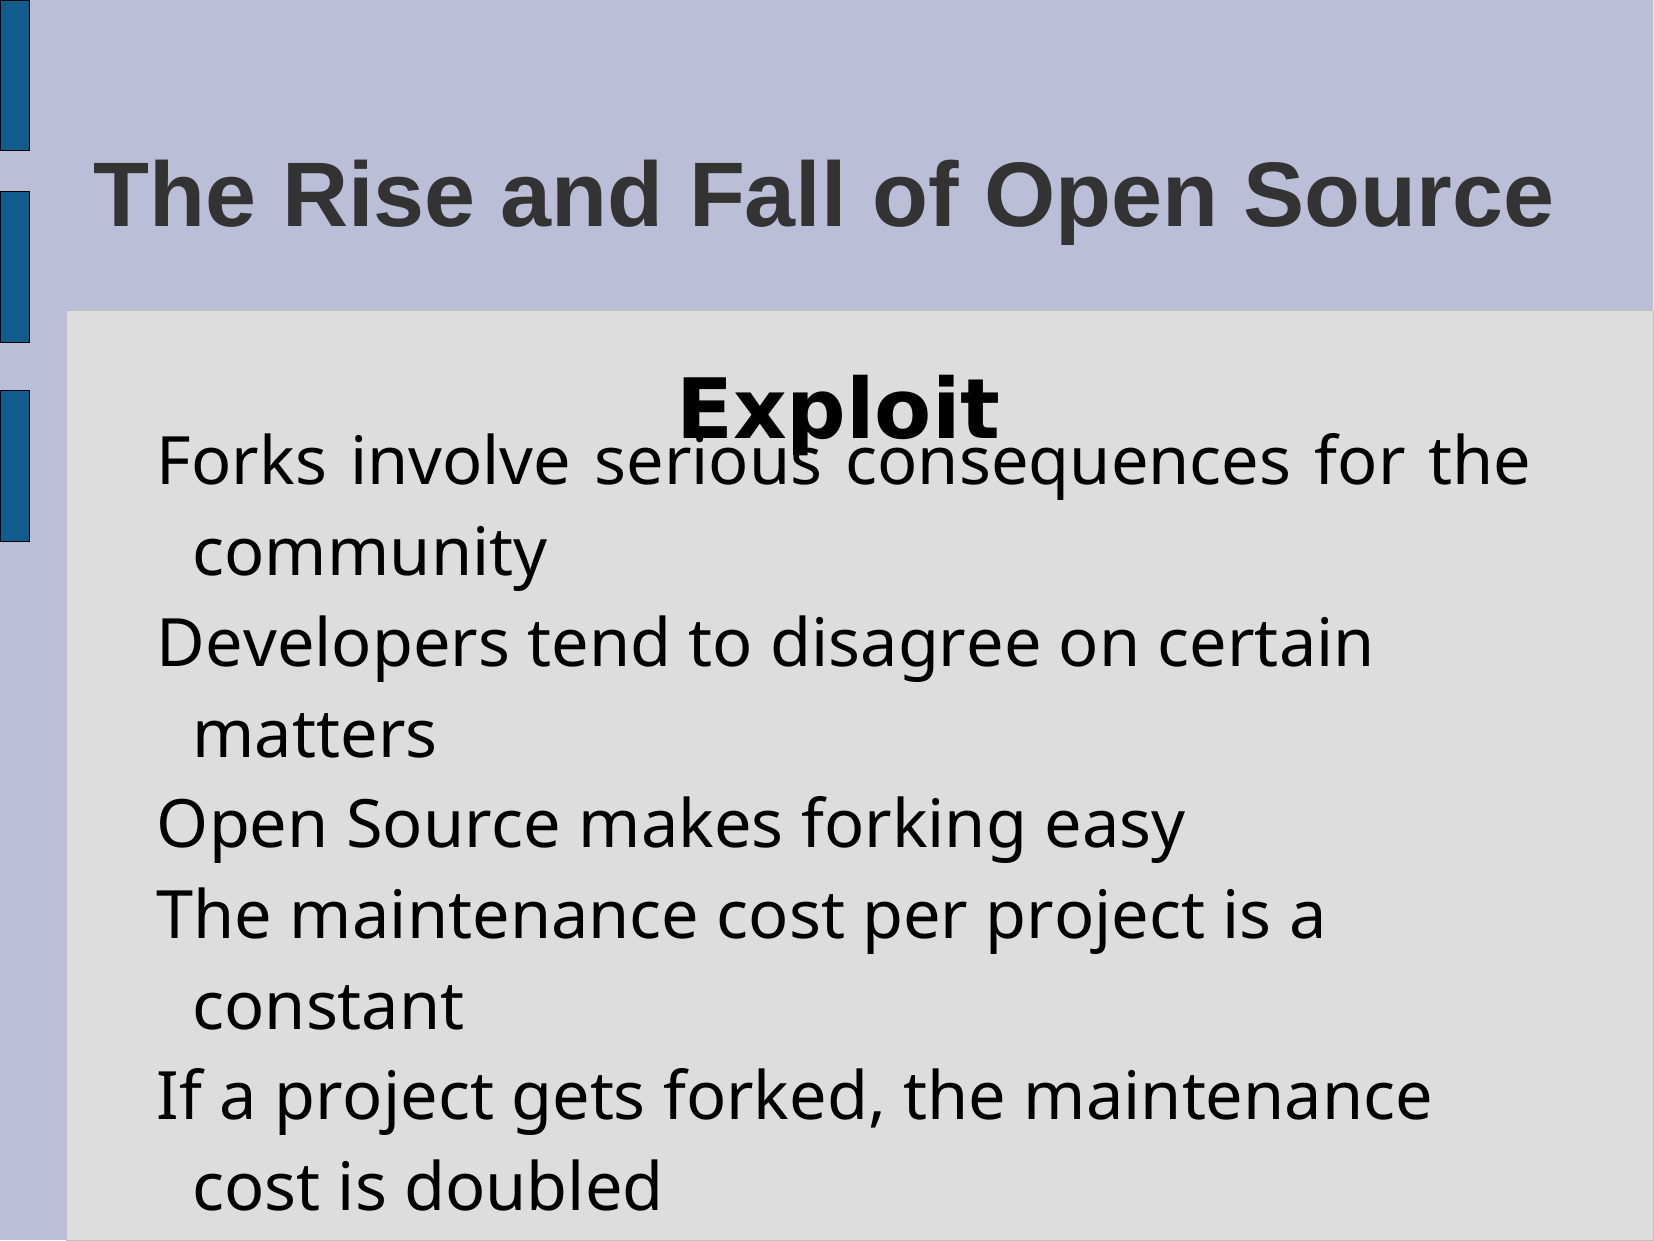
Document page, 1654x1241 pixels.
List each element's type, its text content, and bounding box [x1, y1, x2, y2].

text_box Exploit [101, 354, 1576, 488]
subtitle Forks involve serious consequences for the community Developers tend to disagree on certain matters Open Source makes forking easy The maintenance cost per project is a constant If a project gets forked, the maintenance cost is doubled [121, 525, 1534, 1119]
title The Rise and Fall of Open Source [37, 98, 1613, 291]
